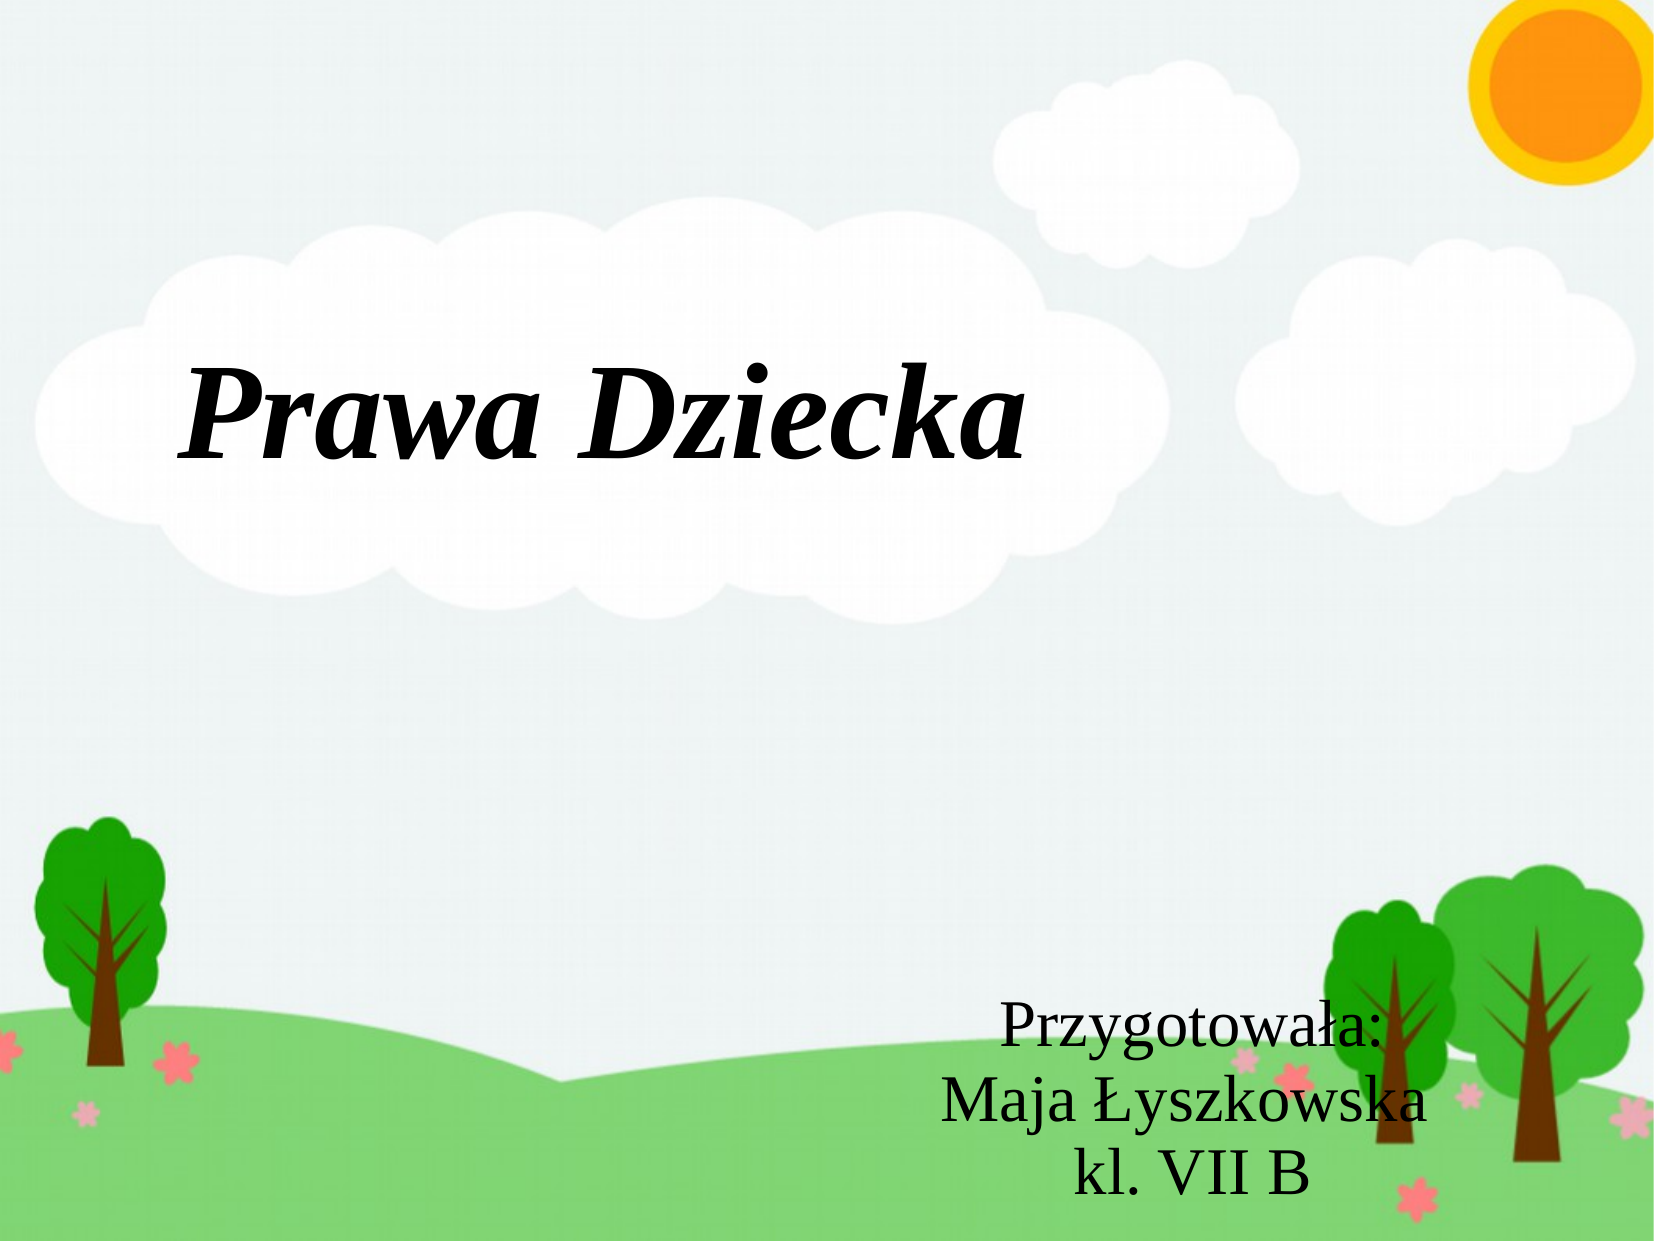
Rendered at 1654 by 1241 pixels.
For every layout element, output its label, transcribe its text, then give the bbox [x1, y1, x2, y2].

subtitle Przygotowała: Maja Łyszkowska kl. VII B [767, 987, 1619, 1210]
title Prawa Dziecka [177, 265, 1063, 559]
picture [0, 0, 1654, 1241]
